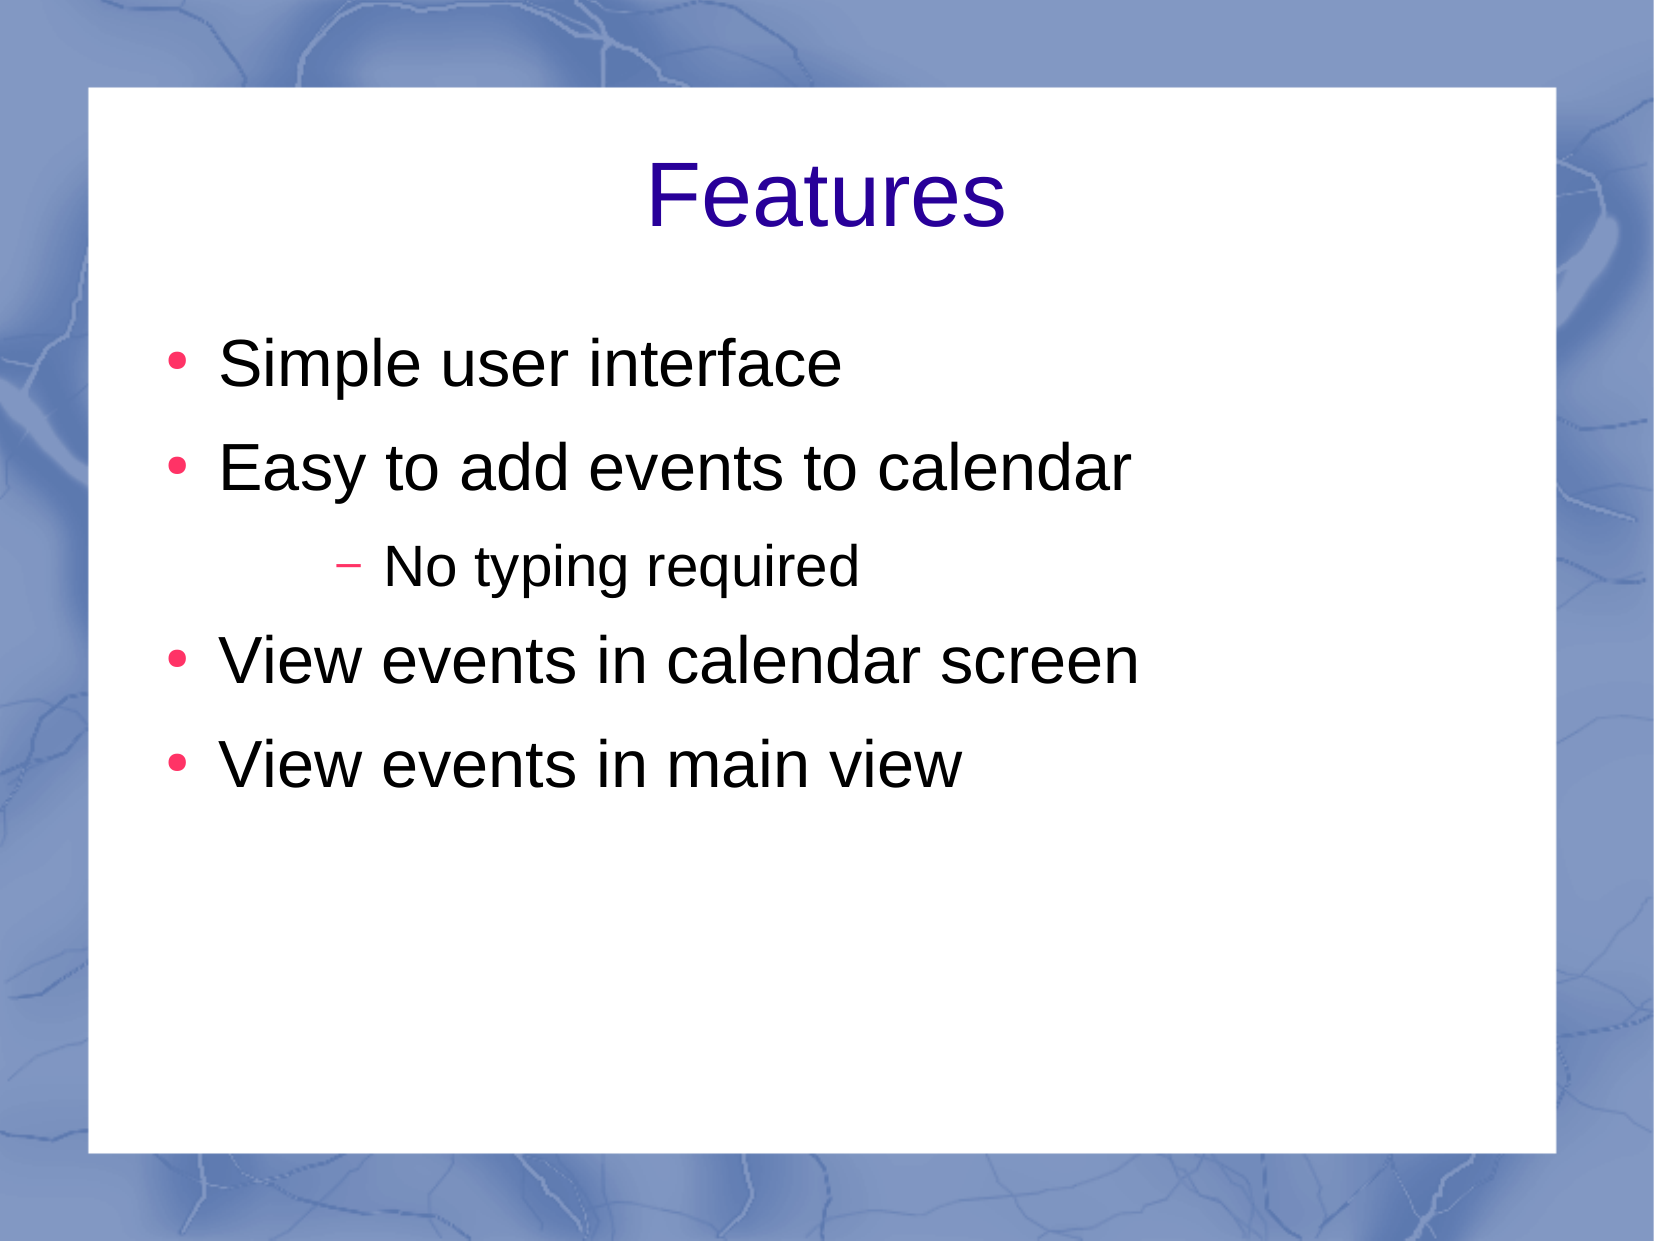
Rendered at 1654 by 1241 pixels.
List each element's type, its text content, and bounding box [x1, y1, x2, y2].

picture [0, 0, 1654, 1241]
list Simple user interface Easy to add events to calendar No typing required View events in calendar screen View events in main view [147, 325, 1506, 1217]
title Features [118, 98, 1536, 291]
